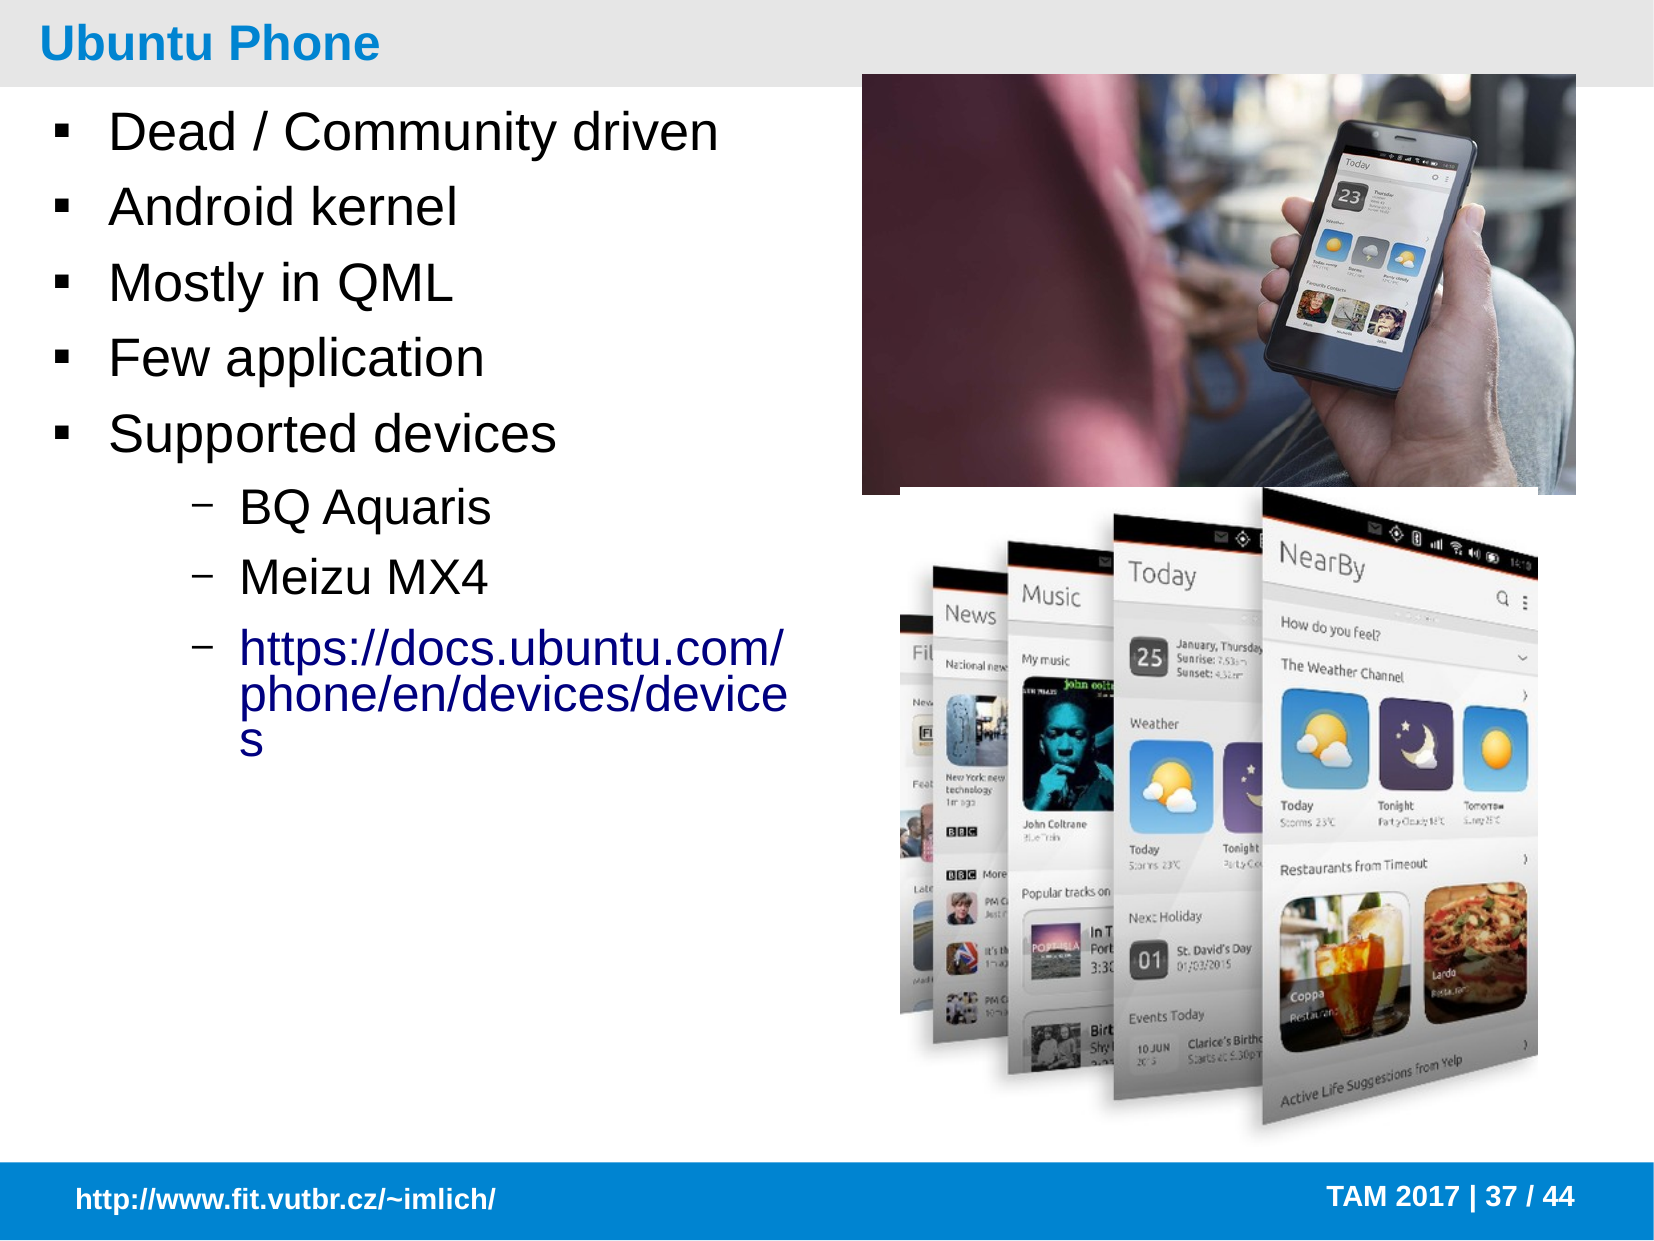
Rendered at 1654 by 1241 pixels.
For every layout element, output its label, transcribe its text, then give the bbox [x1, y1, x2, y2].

list Dead / Community driven Android kernel Mostly in QML Few application Supported devices BQ Aquaris Meizu MX4 https://docs.ubuntu.com/phone/en/devices/devices [37, 101, 807, 1126]
title Ubuntu Phone [39, 5, 1615, 81]
picture [862, 74, 1576, 1152]
